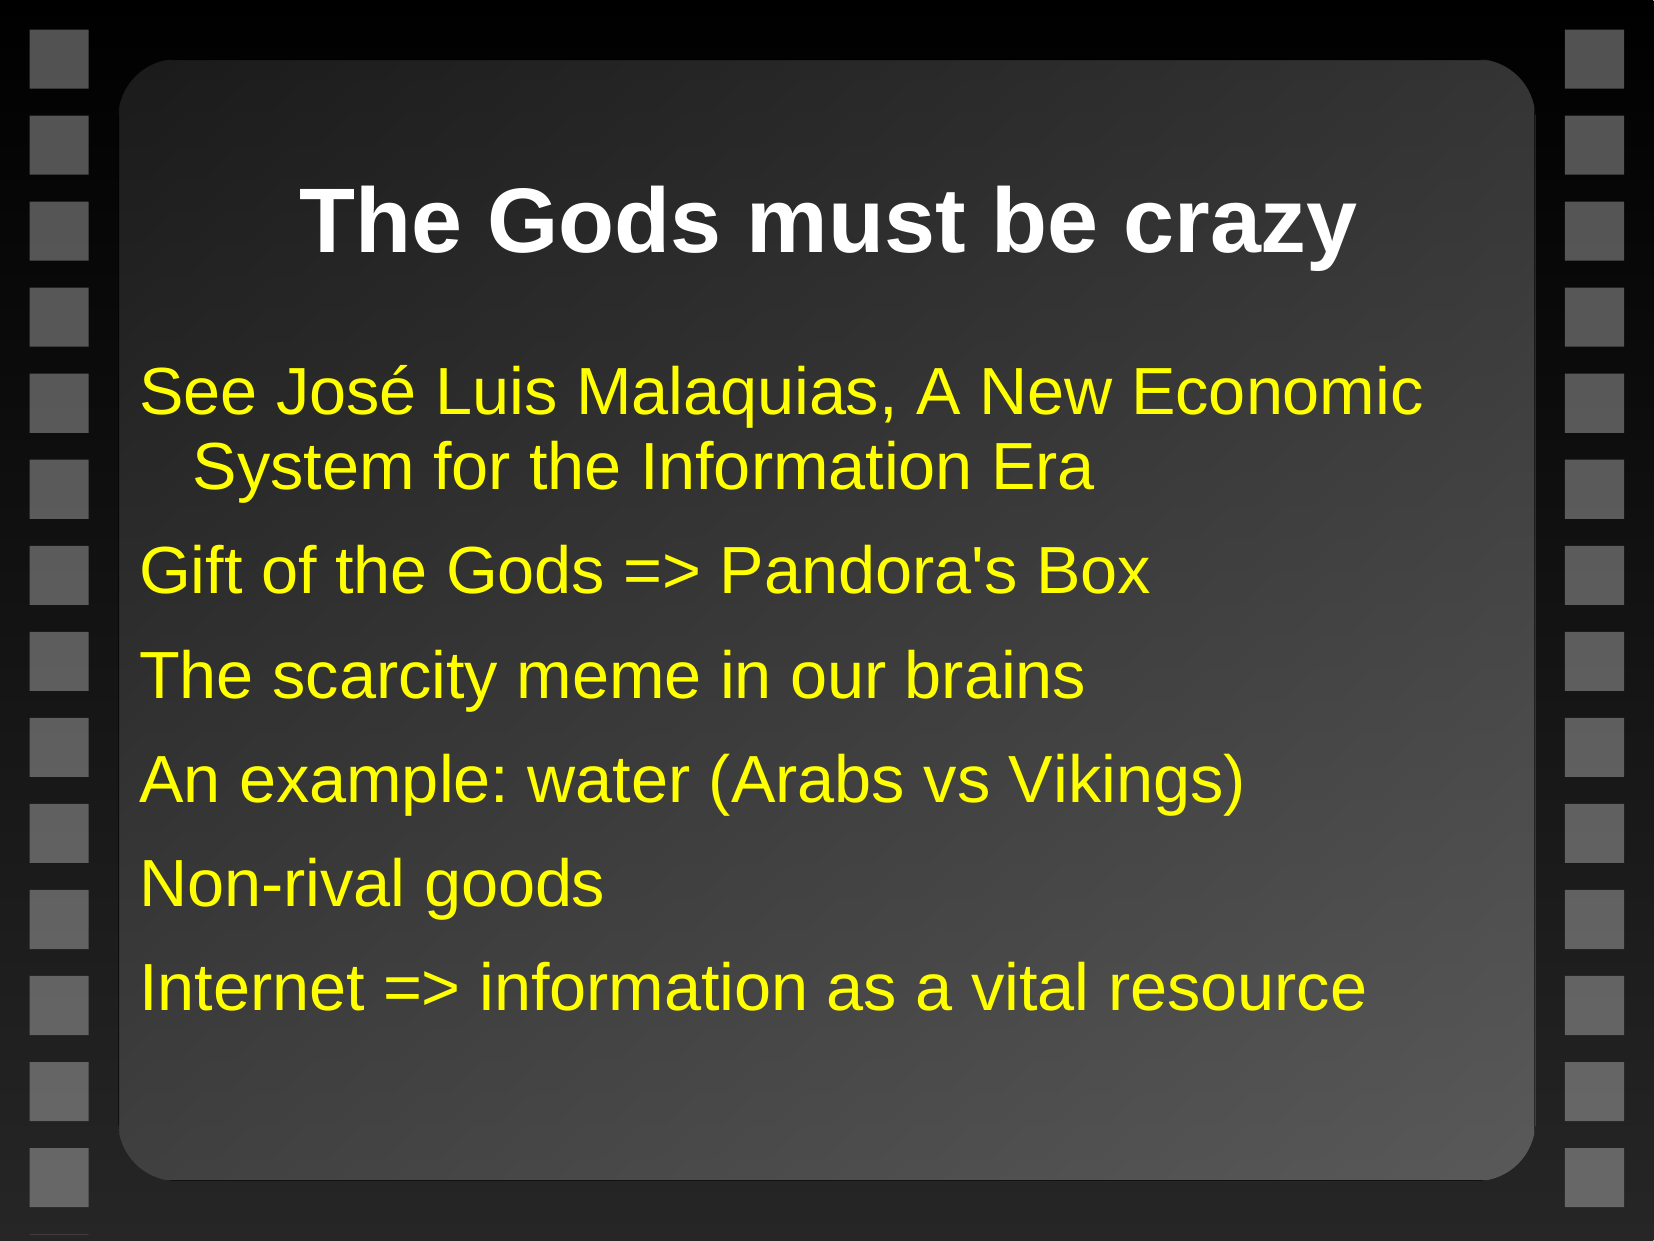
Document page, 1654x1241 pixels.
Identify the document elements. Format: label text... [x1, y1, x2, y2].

list See José Luis Malaquias, A New Economic System for the Information Era Gift of the Gods => Pandora's Box The scarcity meme in our brains An example: water (Arabs vs Vikings) Non-rival goods Internet => information as a vital resource [121, 354, 1534, 1127]
title The Gods must be crazy [123, 117, 1536, 325]
